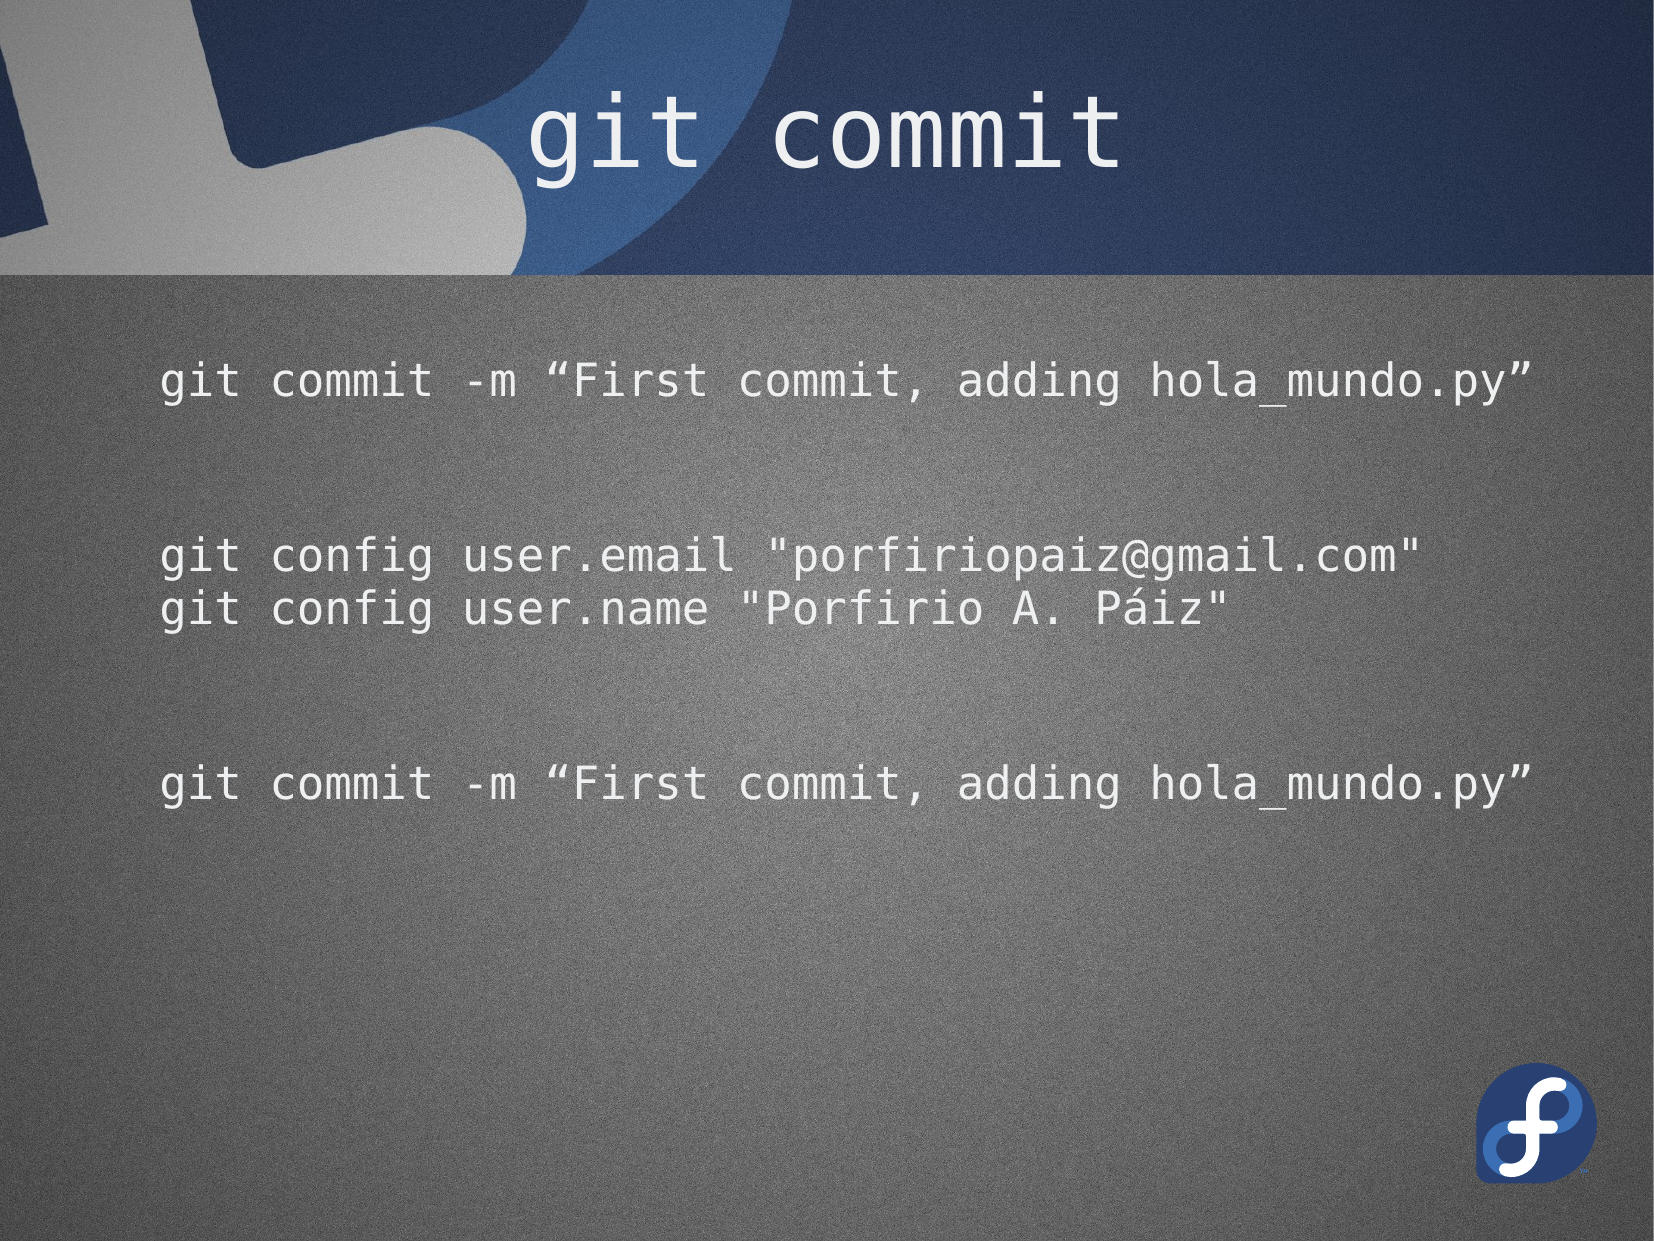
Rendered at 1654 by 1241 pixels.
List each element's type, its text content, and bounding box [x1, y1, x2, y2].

list git commit -m “First commit, adding hola_mundo.py” git config user.email "porfiriopaiz@gmail.com" git config user.name "Porfirio A. Páiz" git commit -m “First commit, adding hola_mundo.py” [88, 354, 1565, 1063]
title git commit [88, 29, 1565, 237]
picture [0, 0, 1654, 1241]
